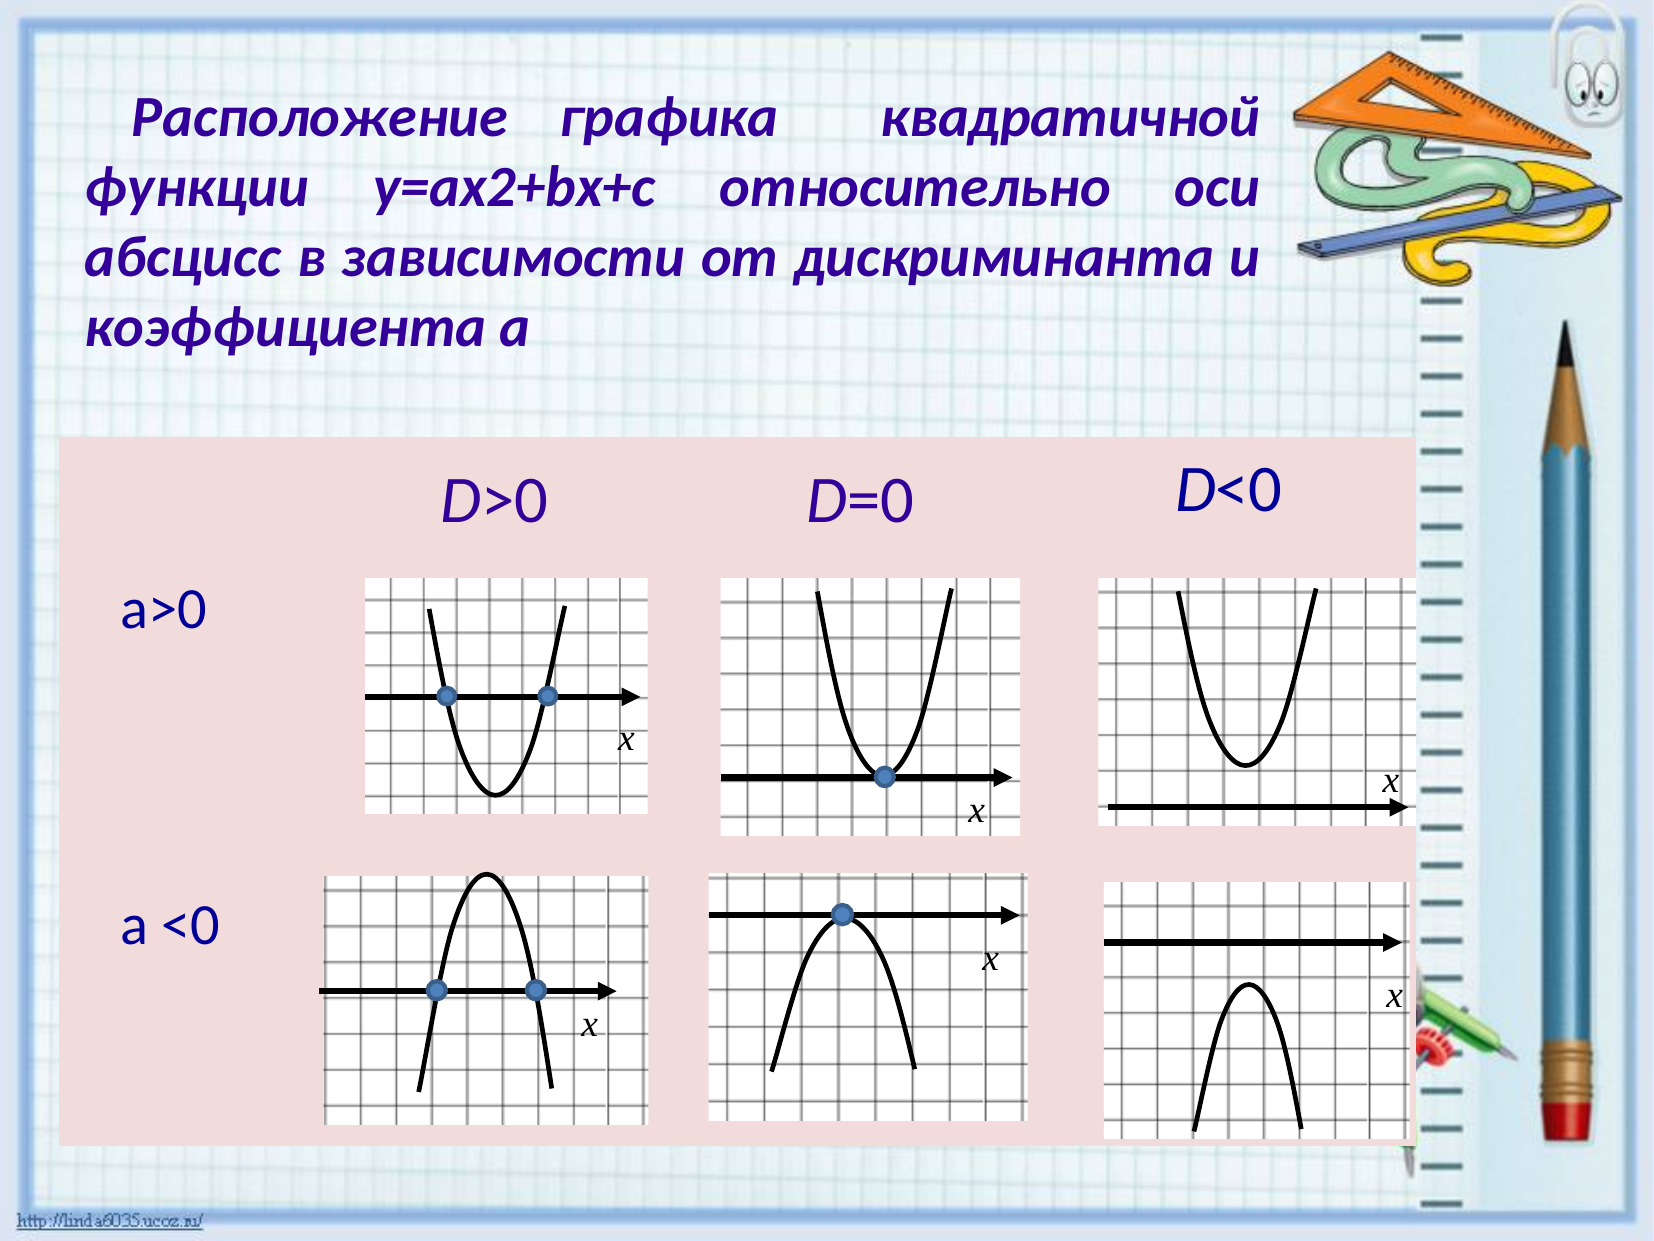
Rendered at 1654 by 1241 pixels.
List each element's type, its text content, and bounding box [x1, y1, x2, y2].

text_box [438, 687, 456, 705]
text_box [539, 687, 557, 705]
table_cell [298, 558, 673, 852]
text_box [875, 767, 894, 787]
text_box D=0 [791, 448, 957, 544]
table_cell [59, 558, 298, 852]
table_header [1048, 437, 1416, 558]
table_cell [298, 852, 673, 1146]
table_cell [59, 852, 298, 1146]
text_box x [603, 705, 650, 766]
table_header [673, 437, 1048, 558]
picture [0, 0, 1654, 1241]
text_box x [1367, 747, 1415, 808]
text_box Расположение графика квадратичной функции у=aх2+bx+c относительно оси абсцисс в зависимости от дискриминанта и коэффициента а [70, 70, 1276, 366]
text_box x [967, 925, 1014, 986]
table_cell [1048, 852, 1416, 1146]
text_box [427, 981, 446, 1000]
text_box D>0 [425, 448, 591, 544]
table_cell [1048, 558, 1416, 852]
text_box а <0 [105, 878, 248, 964]
text_box x [953, 777, 1001, 838]
table_cell [673, 558, 1048, 852]
table_header [59, 437, 298, 558]
text_box x [1371, 962, 1419, 1023]
text_box x [566, 991, 614, 1051]
text_box D<0 [1160, 436, 1326, 532]
text_box [526, 981, 546, 1000]
text_box а>0 [105, 562, 248, 648]
text_box [832, 904, 853, 925]
table_cell [673, 852, 1048, 1146]
table_header [298, 437, 673, 558]
